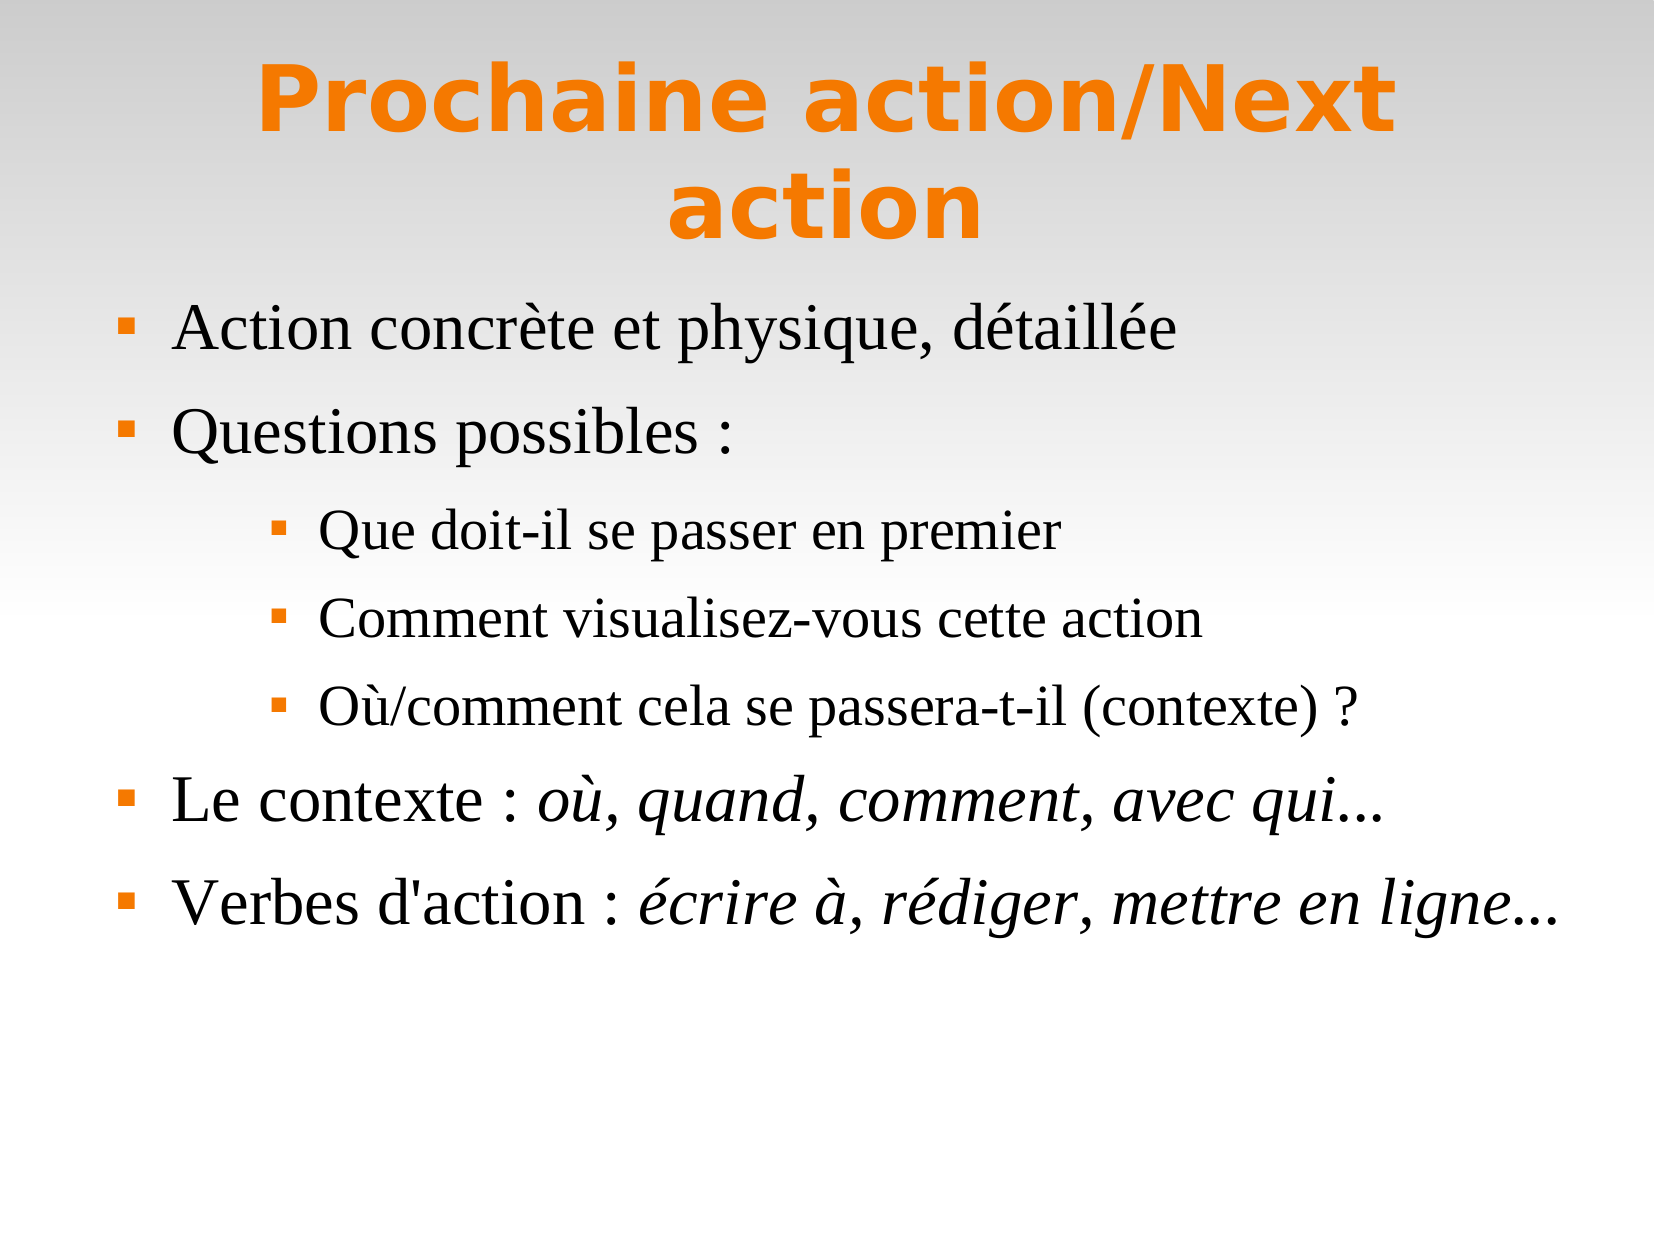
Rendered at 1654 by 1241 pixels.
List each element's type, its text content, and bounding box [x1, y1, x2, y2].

list Action concrète et physique, détaillée Questions possibles : Que doit-il se passer en premier Comment visualisez-vous cette action Où/comment cela se passera-t-il (contexte) ? Le contexte : où, quand, comment, avec qui... Verbes d'action : écrire à, rédiger, mettre en ligne... [82, 290, 1571, 1109]
title Prochaine action/Next action [82, 45, 1571, 261]
